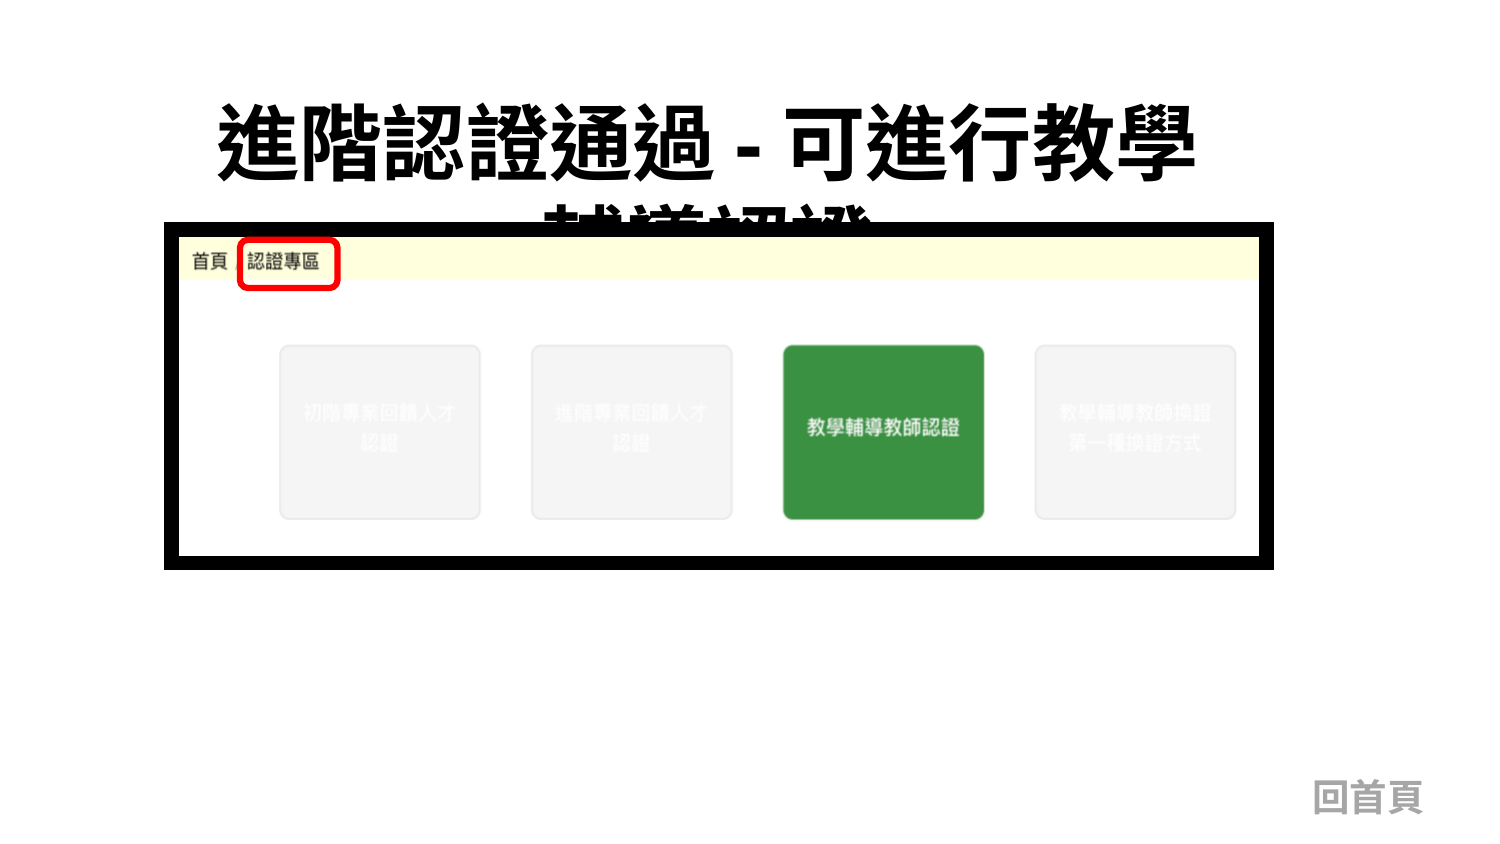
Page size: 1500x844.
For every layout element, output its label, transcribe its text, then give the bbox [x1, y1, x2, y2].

picture [244, 243, 334, 284]
title 進階認證通過-可進行教學輔導認證 [178, 84, 1237, 178]
picture [178, 236, 1260, 556]
